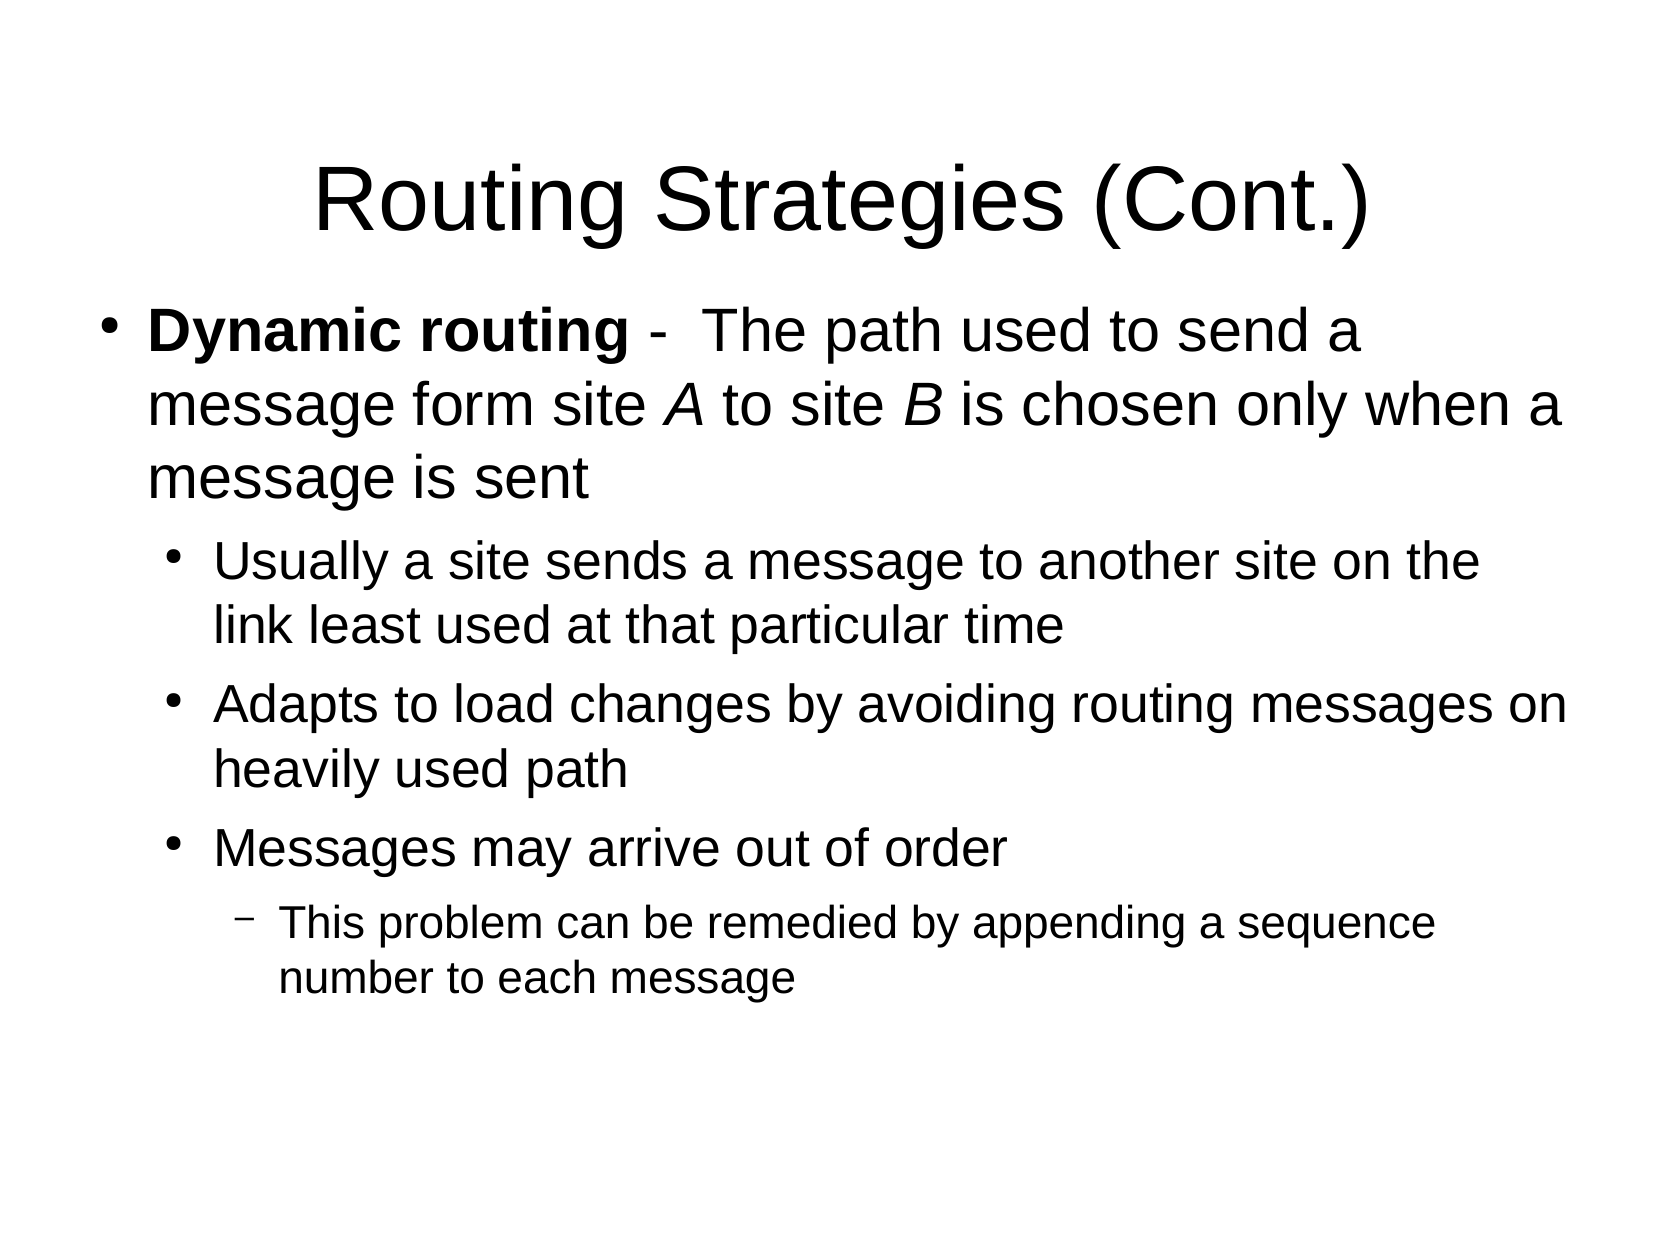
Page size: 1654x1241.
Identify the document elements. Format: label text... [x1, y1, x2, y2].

list Dynamic routing - The path used to send a message form site A to site B is chosen only when a message is sent Usually a site sends a message to another site on the link least used at that particular time Adapts to load changes by avoiding routing messages on heavily used path Messages may arrive out of order This problem can be remedied by appending a sequence number to each message [82, 290, 1571, 1010]
title Routing Strategies (Cont.) [82, 49, 1571, 257]
